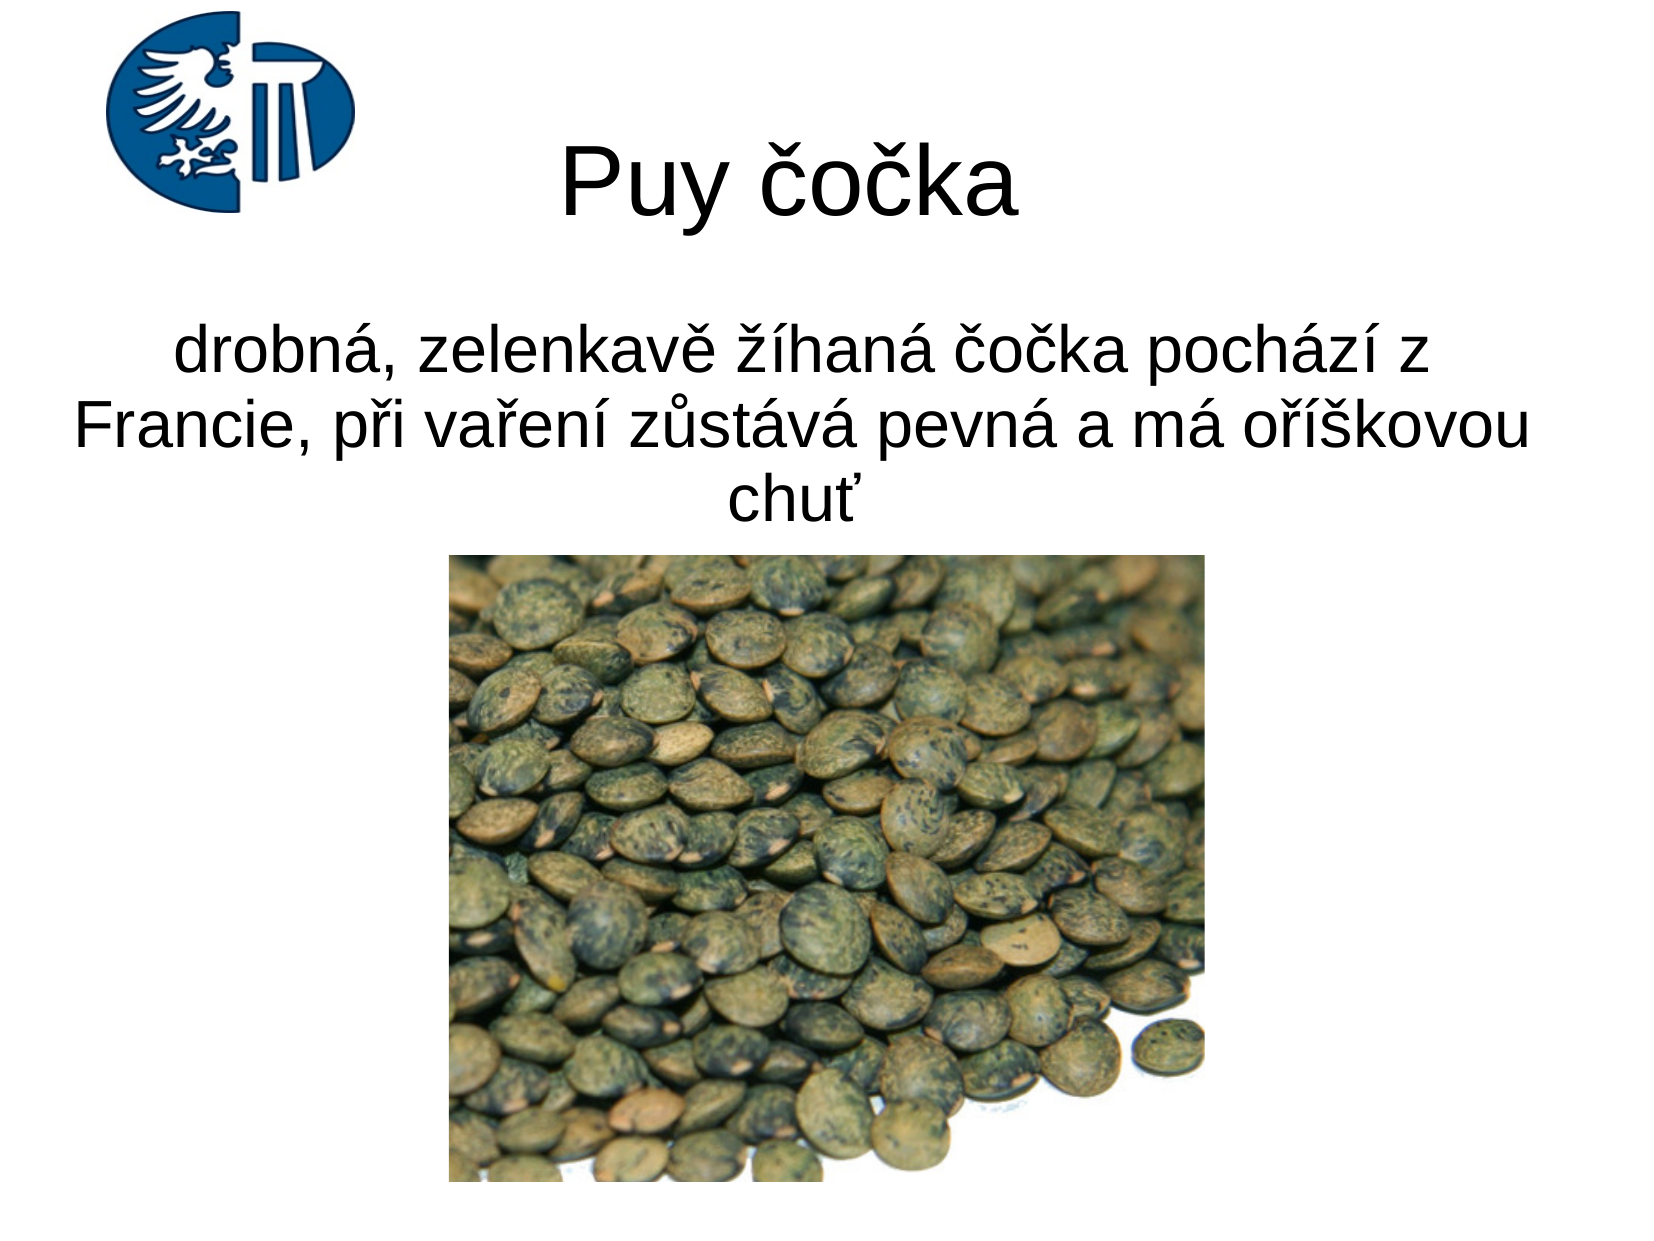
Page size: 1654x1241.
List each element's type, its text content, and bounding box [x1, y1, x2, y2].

picture [448, 555, 1205, 1182]
title Puy čočka drobná, zelenkavě žíhaná čočka pochází z Francie, při vaření zůstává pevná a má oříškovou chuť [59, 125, 1548, 536]
picture [106, 11, 355, 125]
